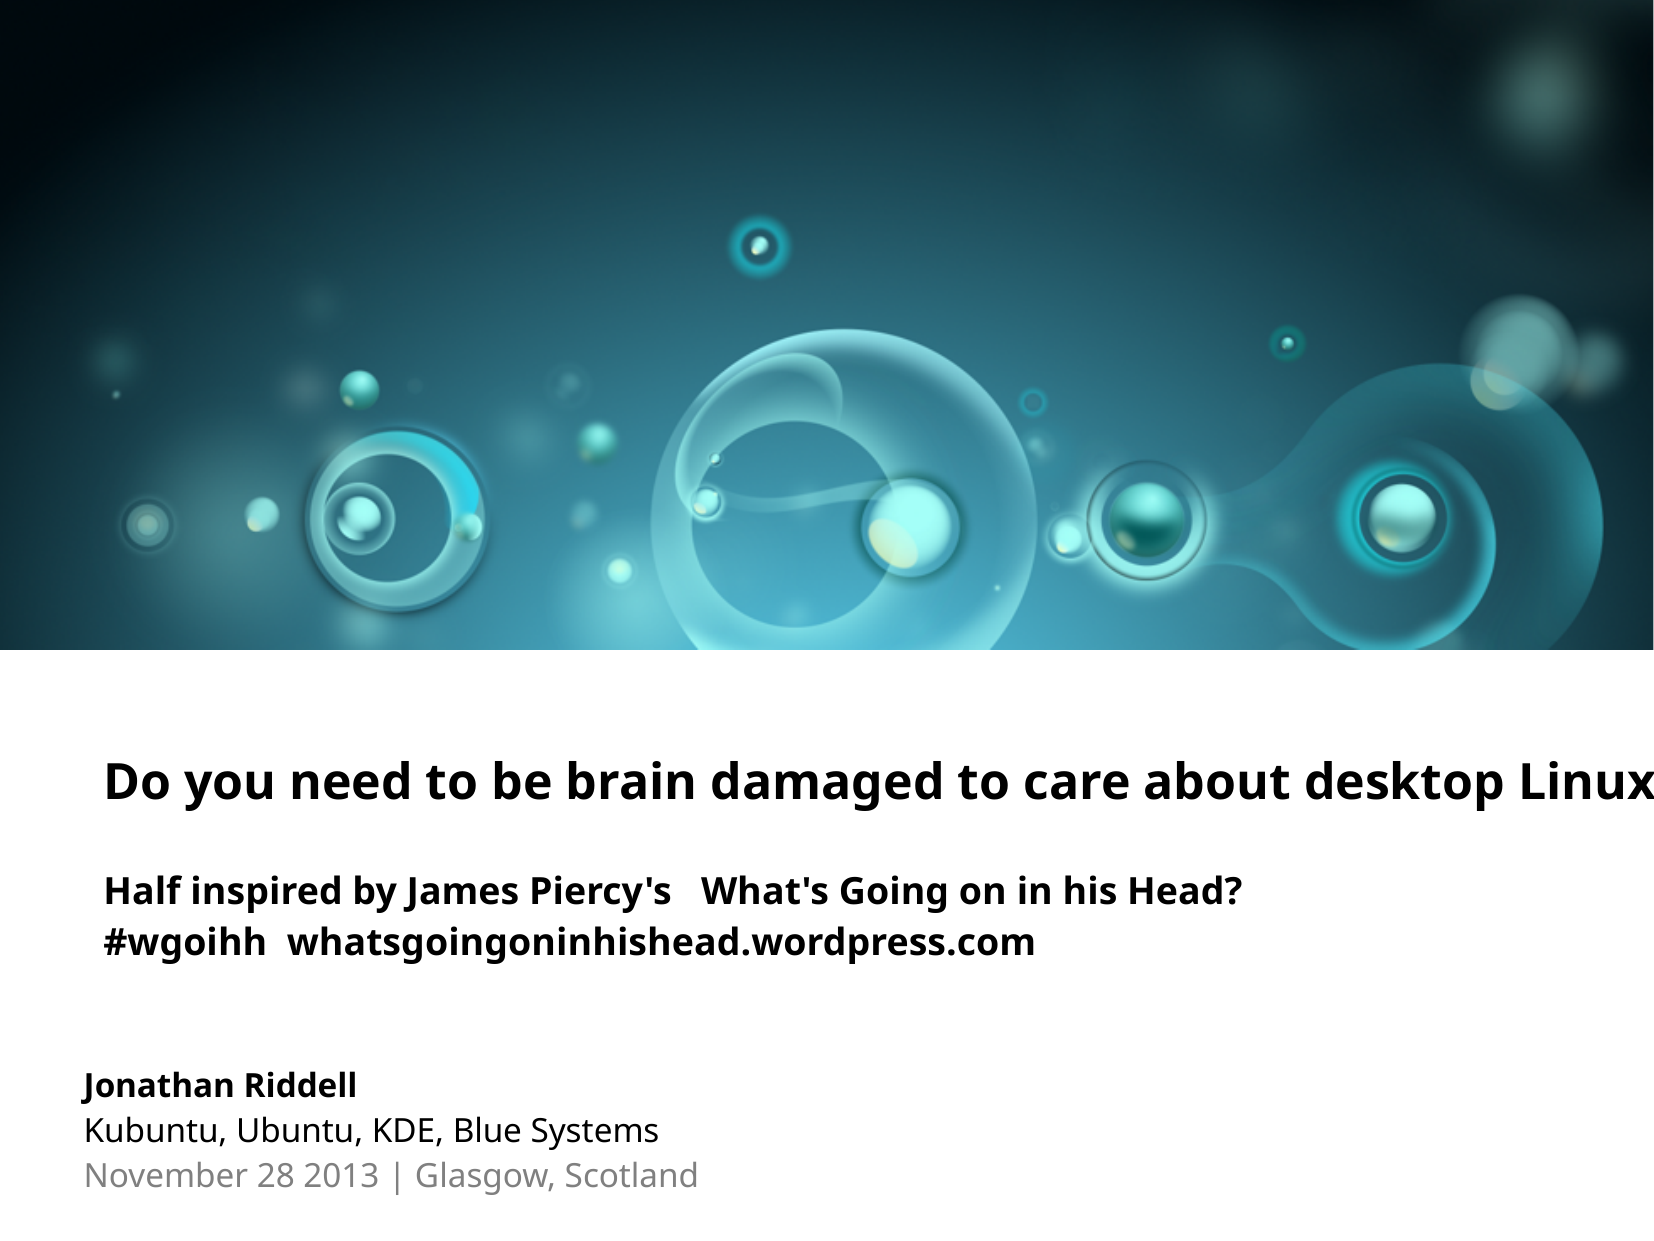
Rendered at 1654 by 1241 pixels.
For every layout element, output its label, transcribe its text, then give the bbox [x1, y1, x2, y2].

text_box Do you need to be brain damaged to care about desktop Linux? Half inspired by James Piercy's What's Going on in his Head? #wgoihh whatsgoingoninhishead.wordpress.com [88, 738, 1654, 937]
picture [0, 0, 1654, 650]
text_box Jonathan Riddell Kubuntu, Ubuntu, KDE, Blue Systems November 28 2013 | Glasgow, Scotland [69, 1054, 681, 1182]
